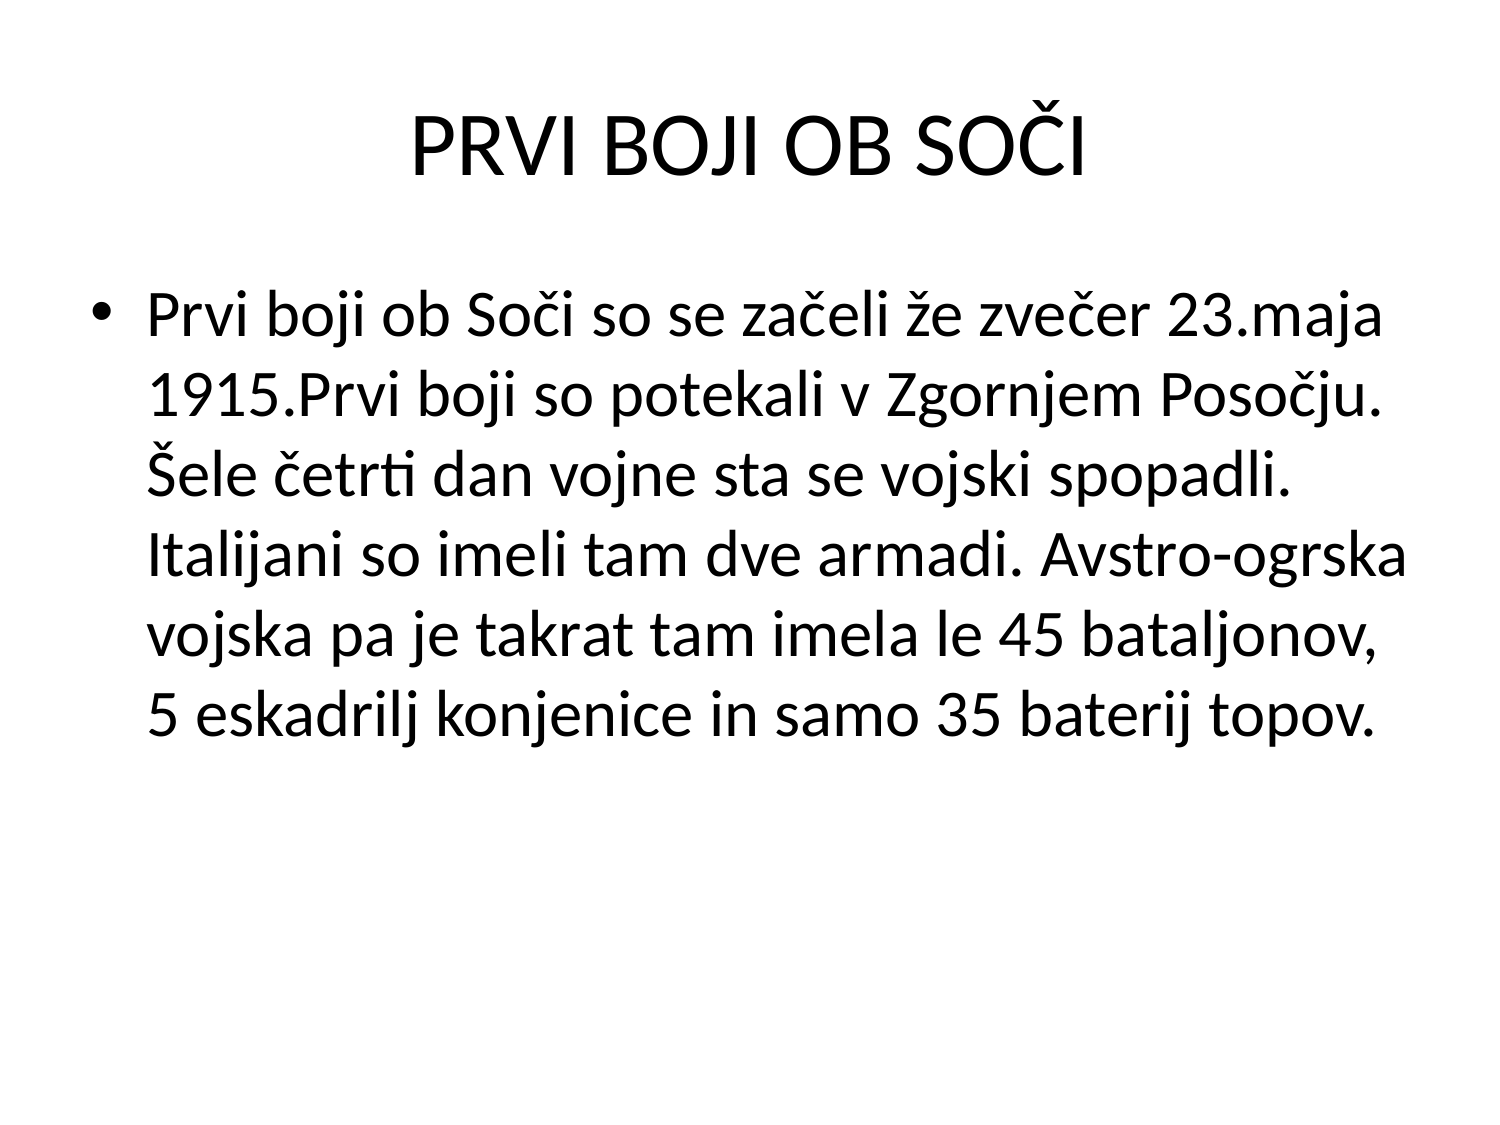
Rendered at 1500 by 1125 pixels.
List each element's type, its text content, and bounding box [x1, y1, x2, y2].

title PRVI BOJI OB SOČI [75, 45, 1425, 233]
list Prvi boji ob Soči so se začeli že zvečer 23.maja 1915.Prvi boji so potekali v Zgornjem Posočju. Šele četrti dan vojne sta se vojski spopadli. Italijani so imeli tam dve armadi. Avstro-ogrska vojska pa je takrat tam imela le 45 bataljonov, 5 eskadrilj konjenice in samo 35 baterij topov. [75, 262, 1425, 1005]
